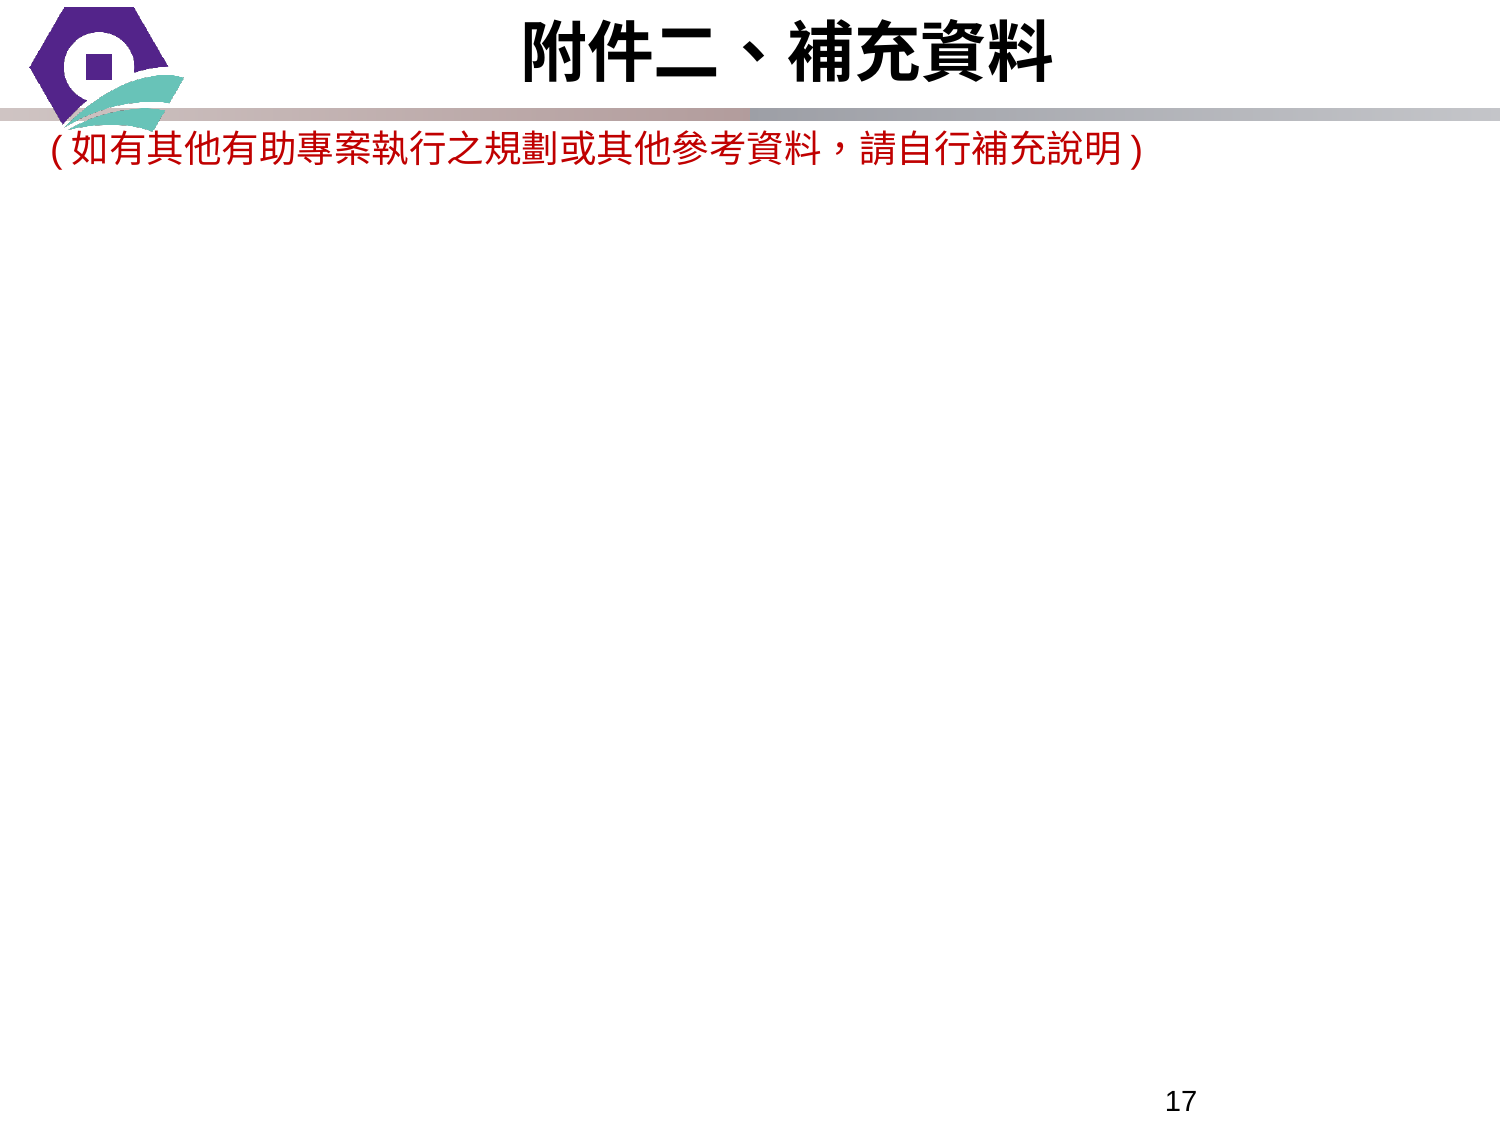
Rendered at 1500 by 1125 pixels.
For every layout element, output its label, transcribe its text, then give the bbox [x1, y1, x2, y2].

text_box (如有其他有助專案執行之規劃或其他參考資料，請自行補充說明) [35, 117, 1477, 177]
text_box 附件二、補充資料 [1007, 19, 1037, 63]
text_box 附件二、補充資料 [875, 35, 899, 45]
text_box 附件二、補充資料 [0, 19, 1500, 97]
